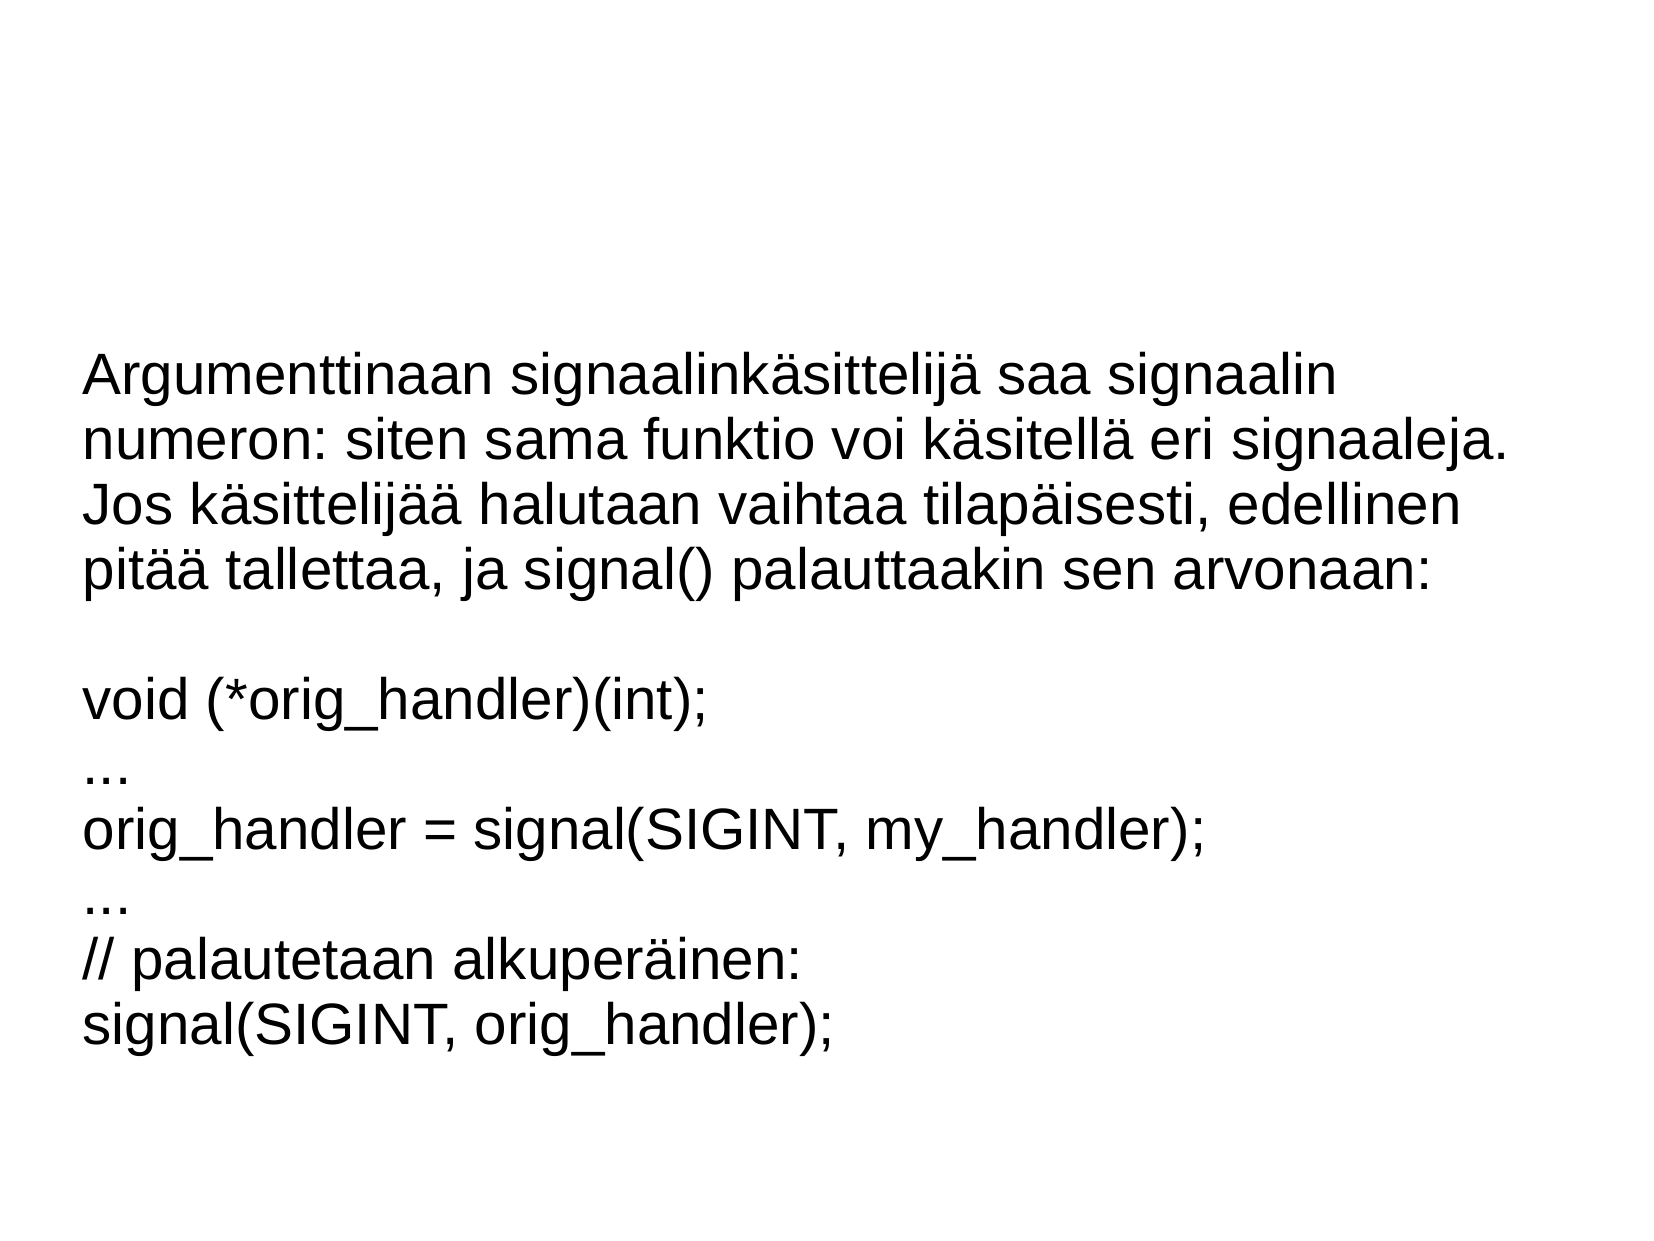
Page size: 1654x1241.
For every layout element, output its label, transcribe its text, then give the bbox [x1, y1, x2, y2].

text_box Argumenttinaan signaalinkäsittelijä saa signaalin numeron: siten sama funktio voi käsitellä eri signaaleja. Jos käsittelijää halutaan vaihtaa tilapäisesti, edellinen pitää tallettaa, ja signal() palauttaakin sen arvonaan: void (*orig_handler)(int); ... orig_handler = signal(SIGINT, my_handler); ... // palautetaan alkuperäinen: signal(SIGINT, orig_handler); [82, 297, 1571, 1102]
